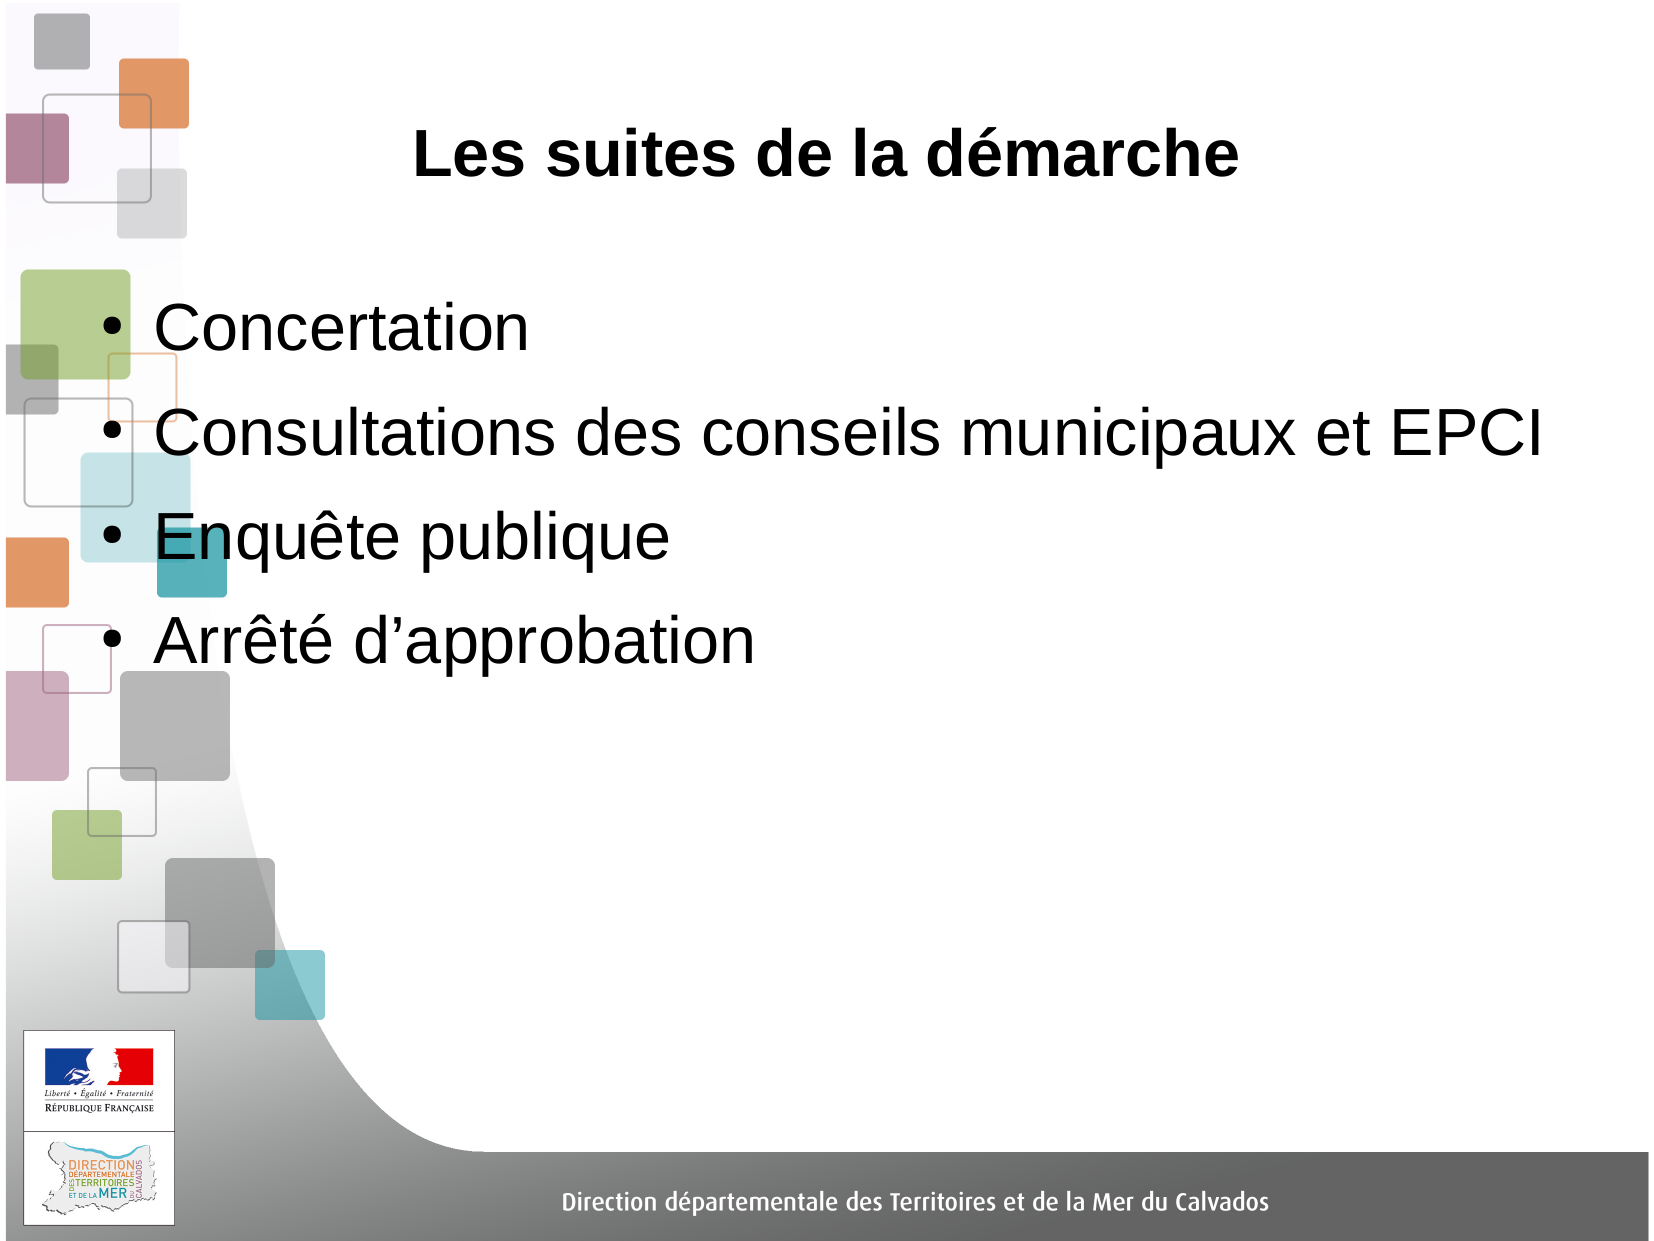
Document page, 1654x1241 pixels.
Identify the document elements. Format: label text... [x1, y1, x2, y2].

title Les suites de la démarche [82, 49, 1571, 257]
list Concertation Consultations des conseils municipaux et EPCI Enquête publique Arrêté d’approbation [82, 290, 1571, 1010]
picture [5, 3, 1654, 1241]
